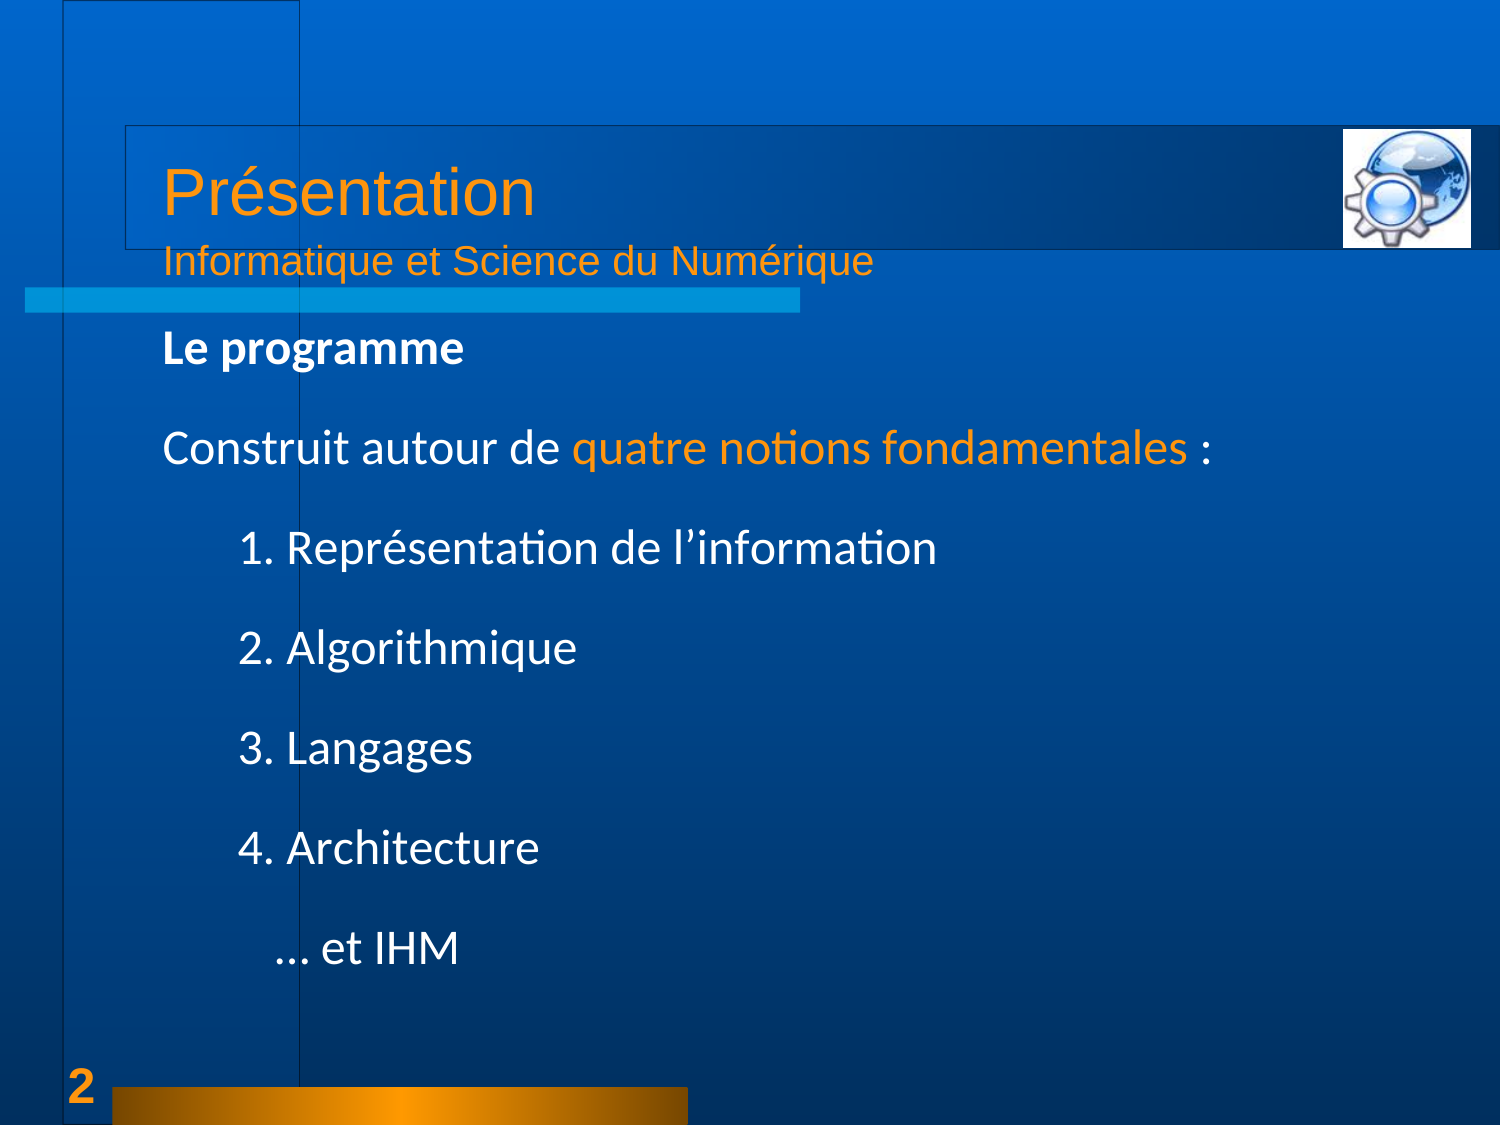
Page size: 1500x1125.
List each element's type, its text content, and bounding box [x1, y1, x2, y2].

picture [1343, 129, 1471, 248]
text_box Le programme Construit autour de quatre notions fondamentales : Représentation de l’information Algorithmique Langages Architecture … et IHM [147, 319, 1359, 985]
